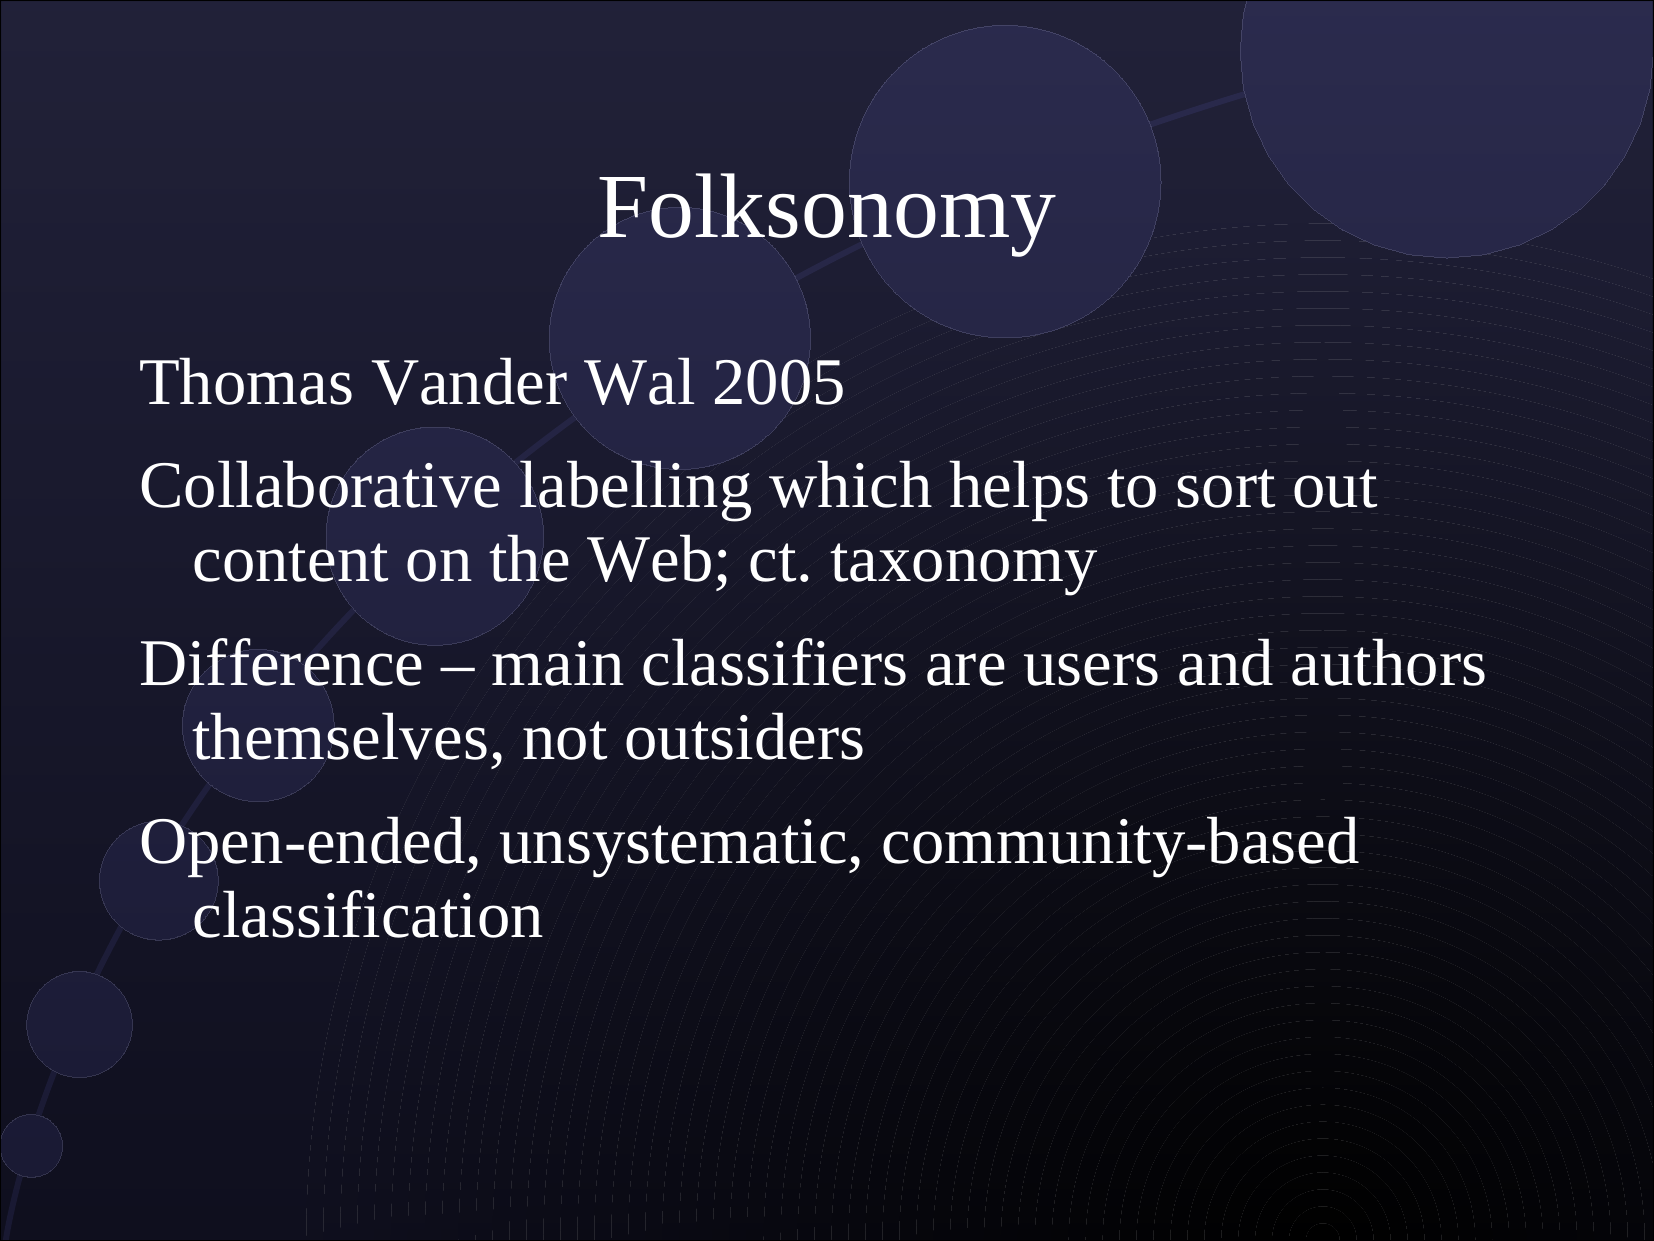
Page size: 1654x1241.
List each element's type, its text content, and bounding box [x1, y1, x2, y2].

list Thomas Vander Wal 2005 Collaborative labelling which helps to sort out content on the Web; ct. taxonomy Difference – main classifiers are users and authors themselves, not outsiders Open-ended, unsystematic, community-based classification [121, 344, 1534, 1127]
title Folksonomy [121, 102, 1534, 311]
